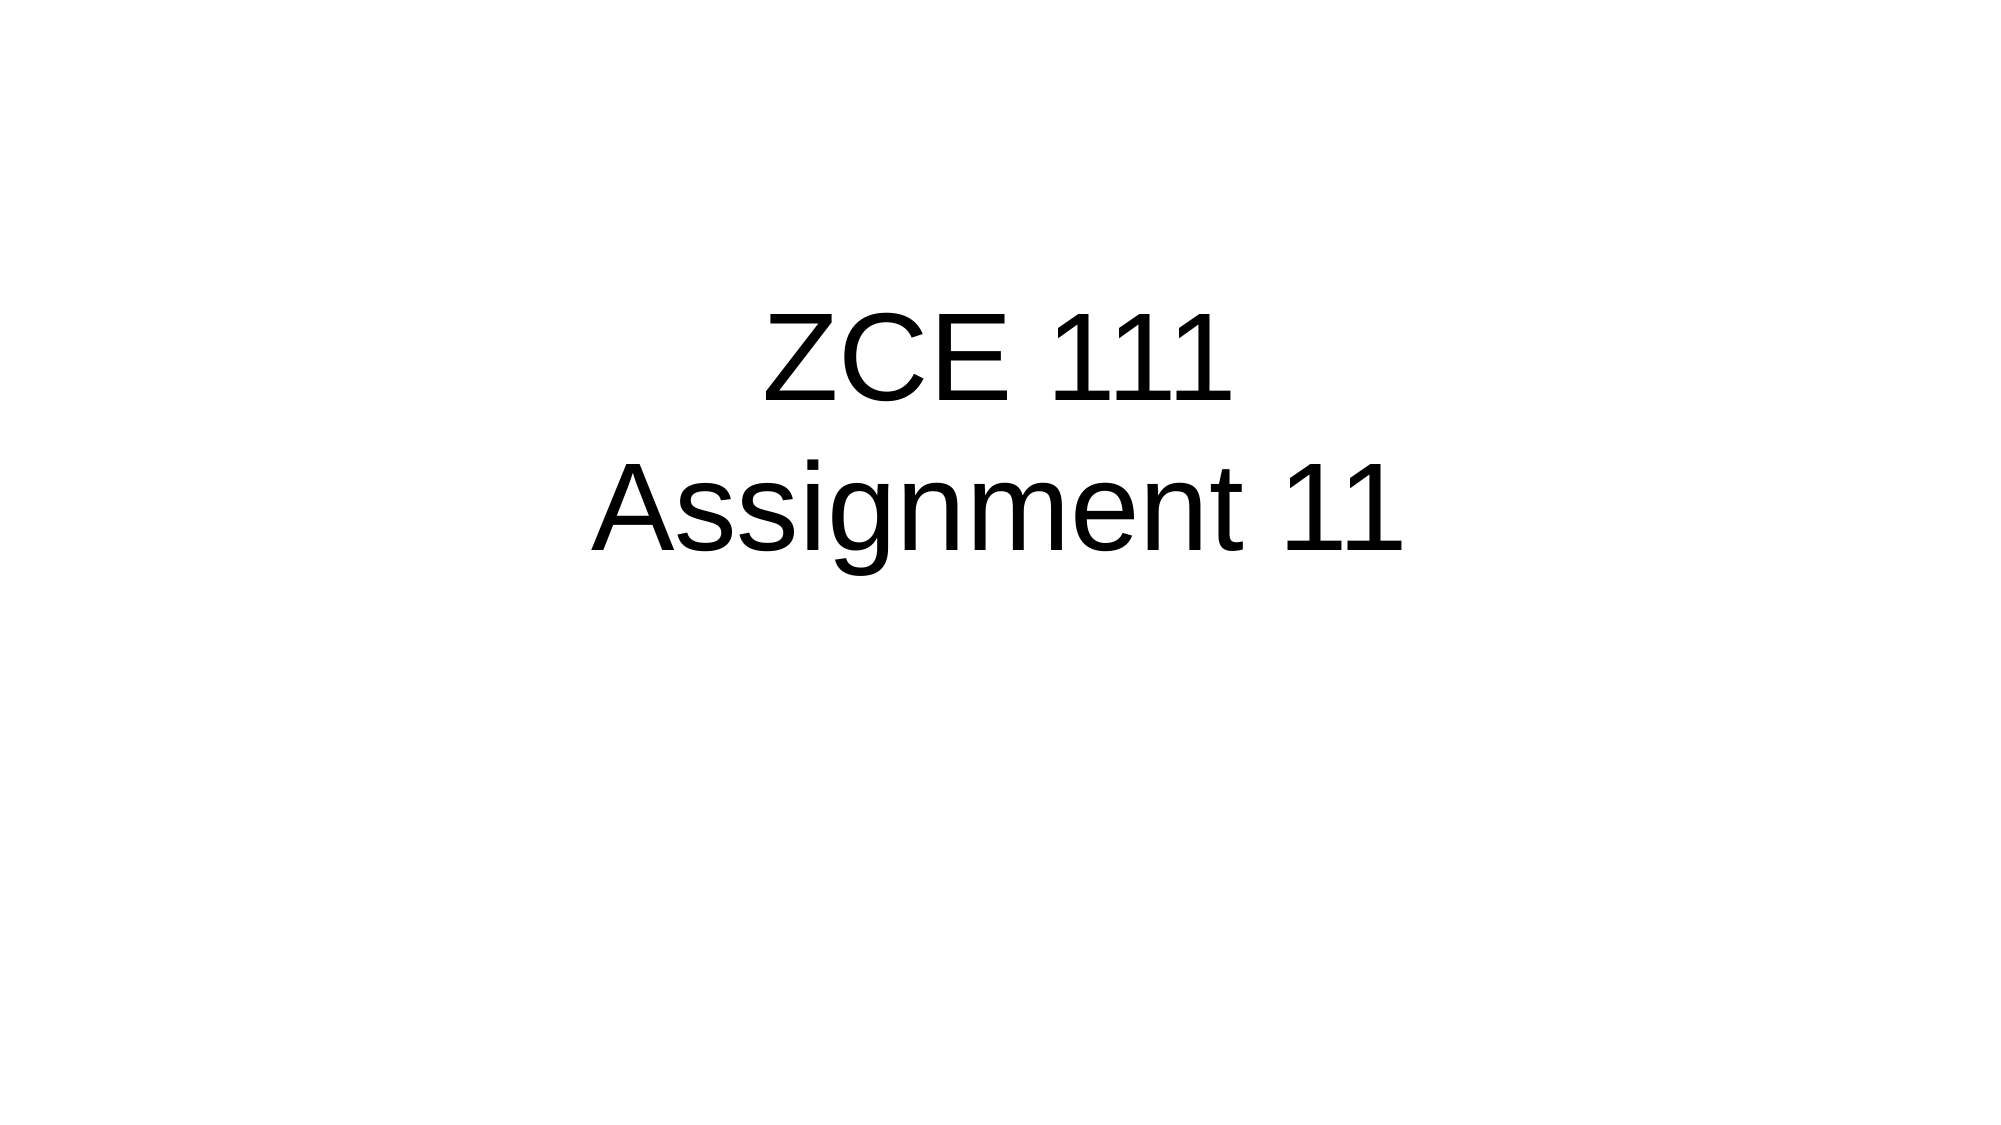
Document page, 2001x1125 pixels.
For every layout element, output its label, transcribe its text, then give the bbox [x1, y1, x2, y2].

title ZCE 111 Assignment 11 [249, 184, 1750, 576]
